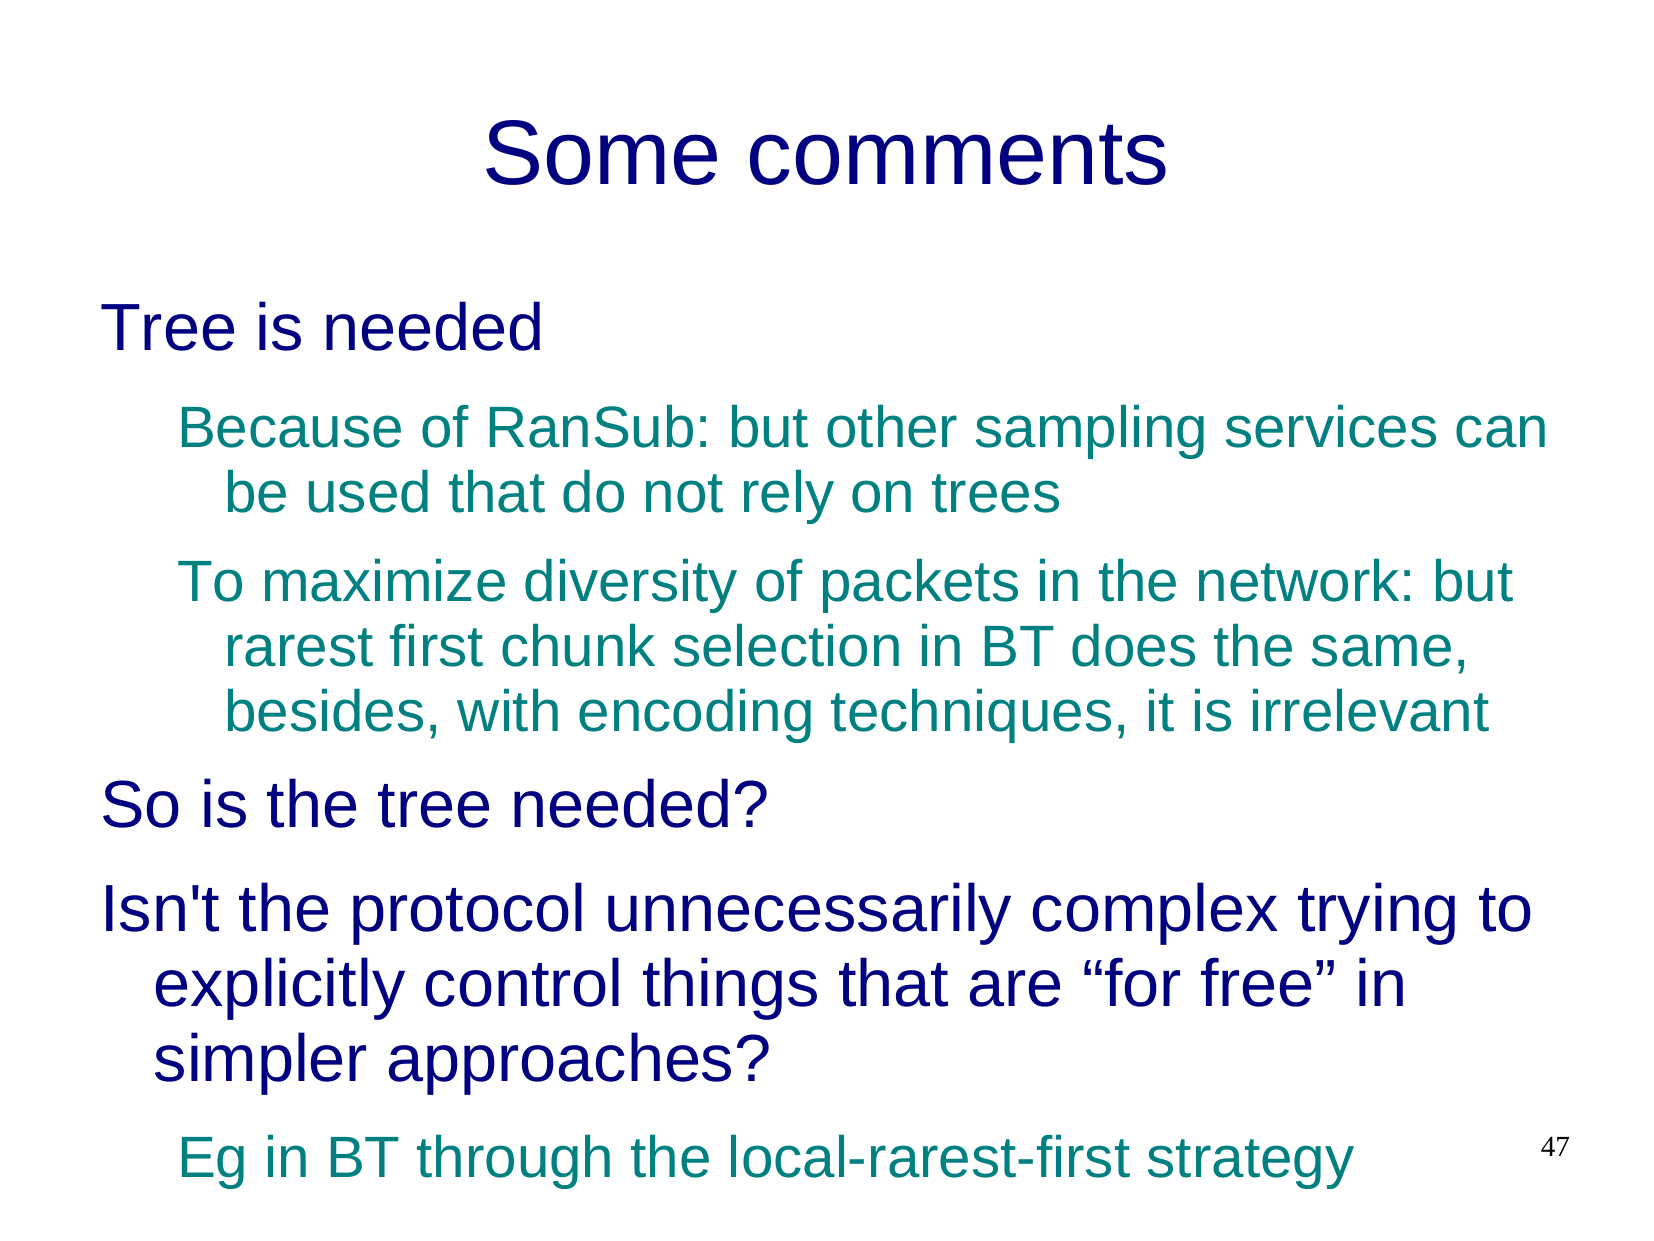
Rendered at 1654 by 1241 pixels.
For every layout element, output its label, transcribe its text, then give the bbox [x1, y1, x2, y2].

title Some comments [82, 49, 1571, 257]
list Tree is needed Because of RanSub: but other sampling services can be used that do not rely on trees To maximize diversity of packets in the network: but rarest first chunk selection in BT does the same, besides, with encoding techniques, it is irrelevant So is the tree needed? Isn't the protocol unnecessarily complex trying to explicitly control things that are “for free” in simpler approaches? Eg in BT through the local-rarest-first strategy [82, 290, 1571, 1189]
